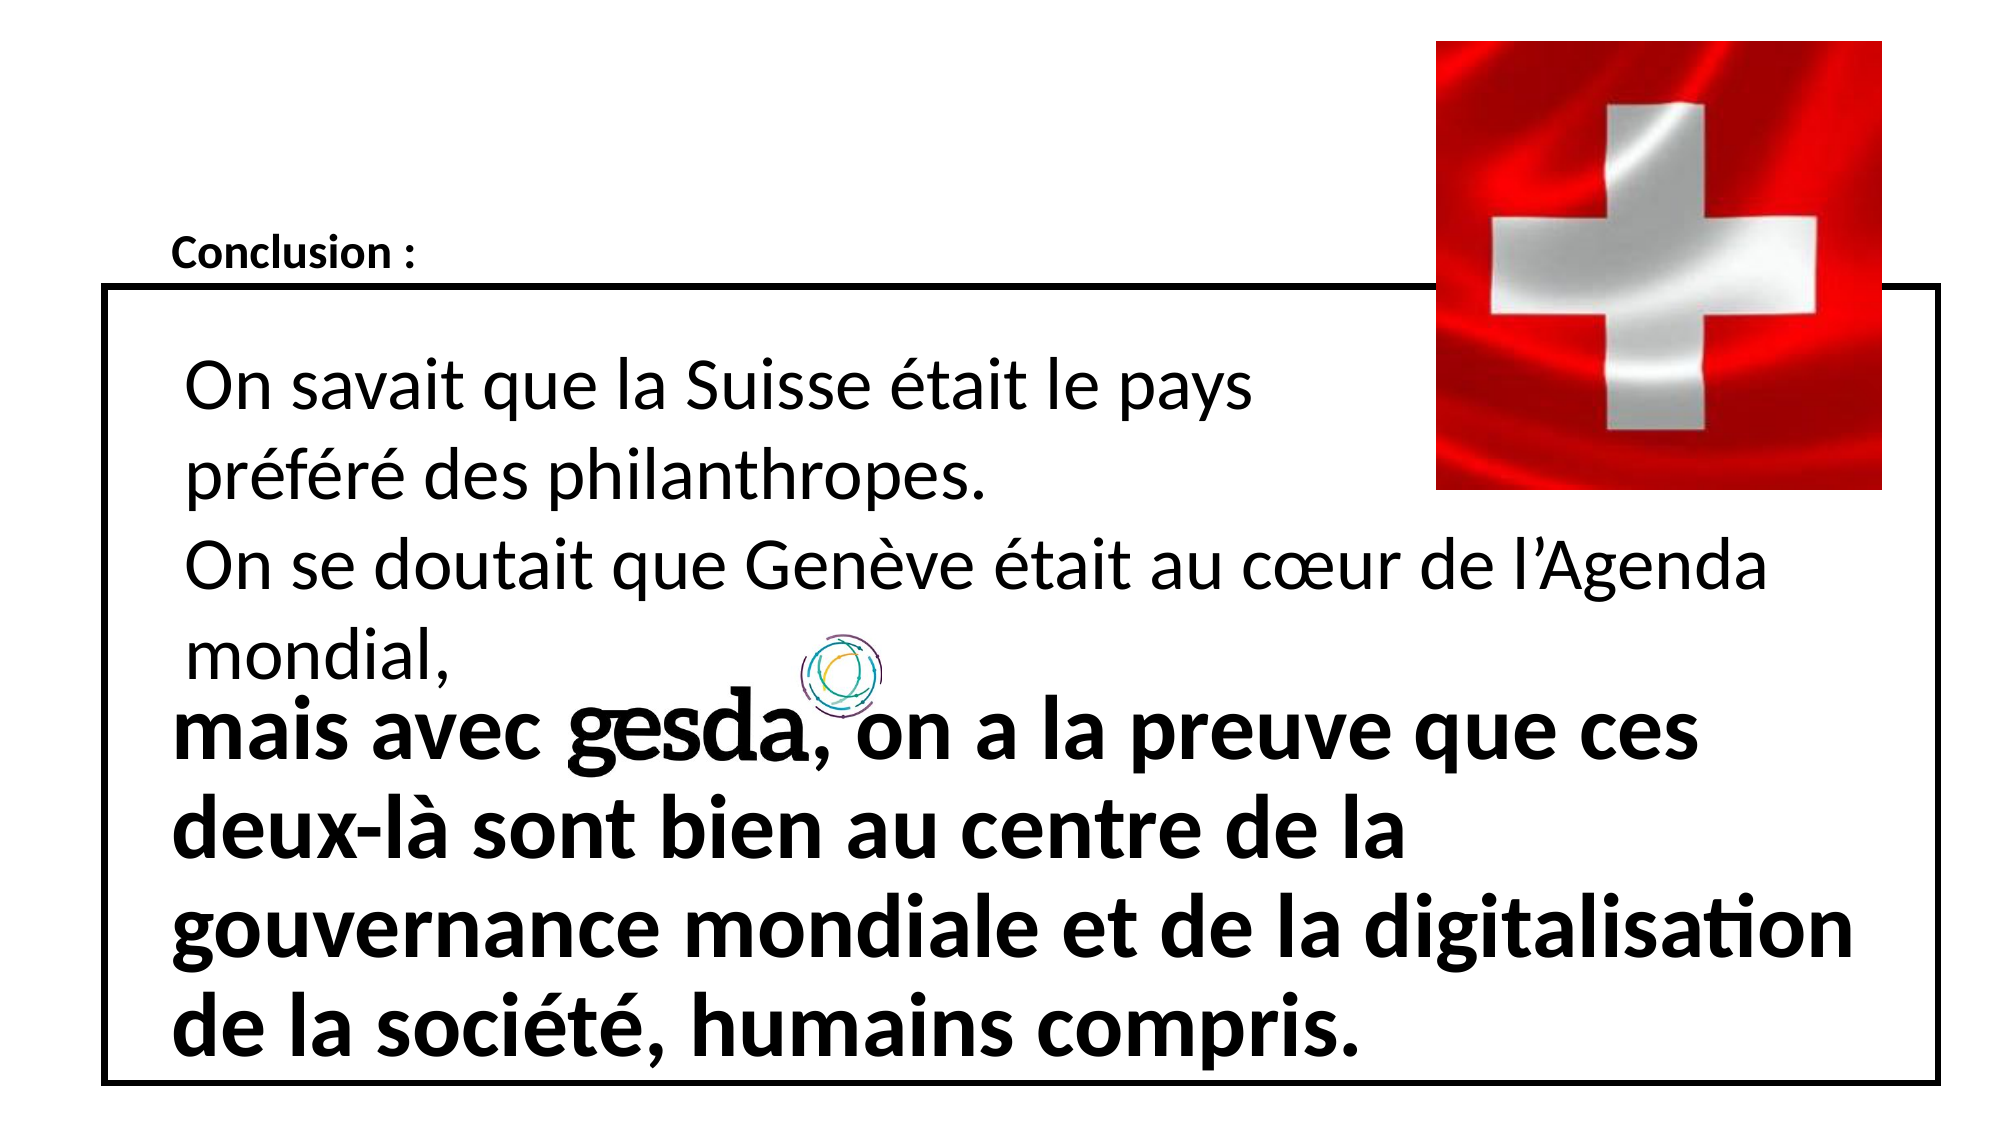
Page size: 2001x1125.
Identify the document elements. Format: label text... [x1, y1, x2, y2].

text_box mais avec , on a la preuve que ces deux-là sont bien au centre de la gouvernance mondiale et de la digitalisation de la société, humains compris. [156, 728, 1910, 1080]
title Conclusion : [156, 111, 1436, 283]
picture [1436, 41, 1882, 490]
text_box On savait que la Suisse était le pays préféré des philanthropes. On se doutait que Genève était au cœur de l’Agenda mondial, [169, 326, 1923, 702]
picture [568, 702, 882, 728]
picture [871, 723, 882, 728]
